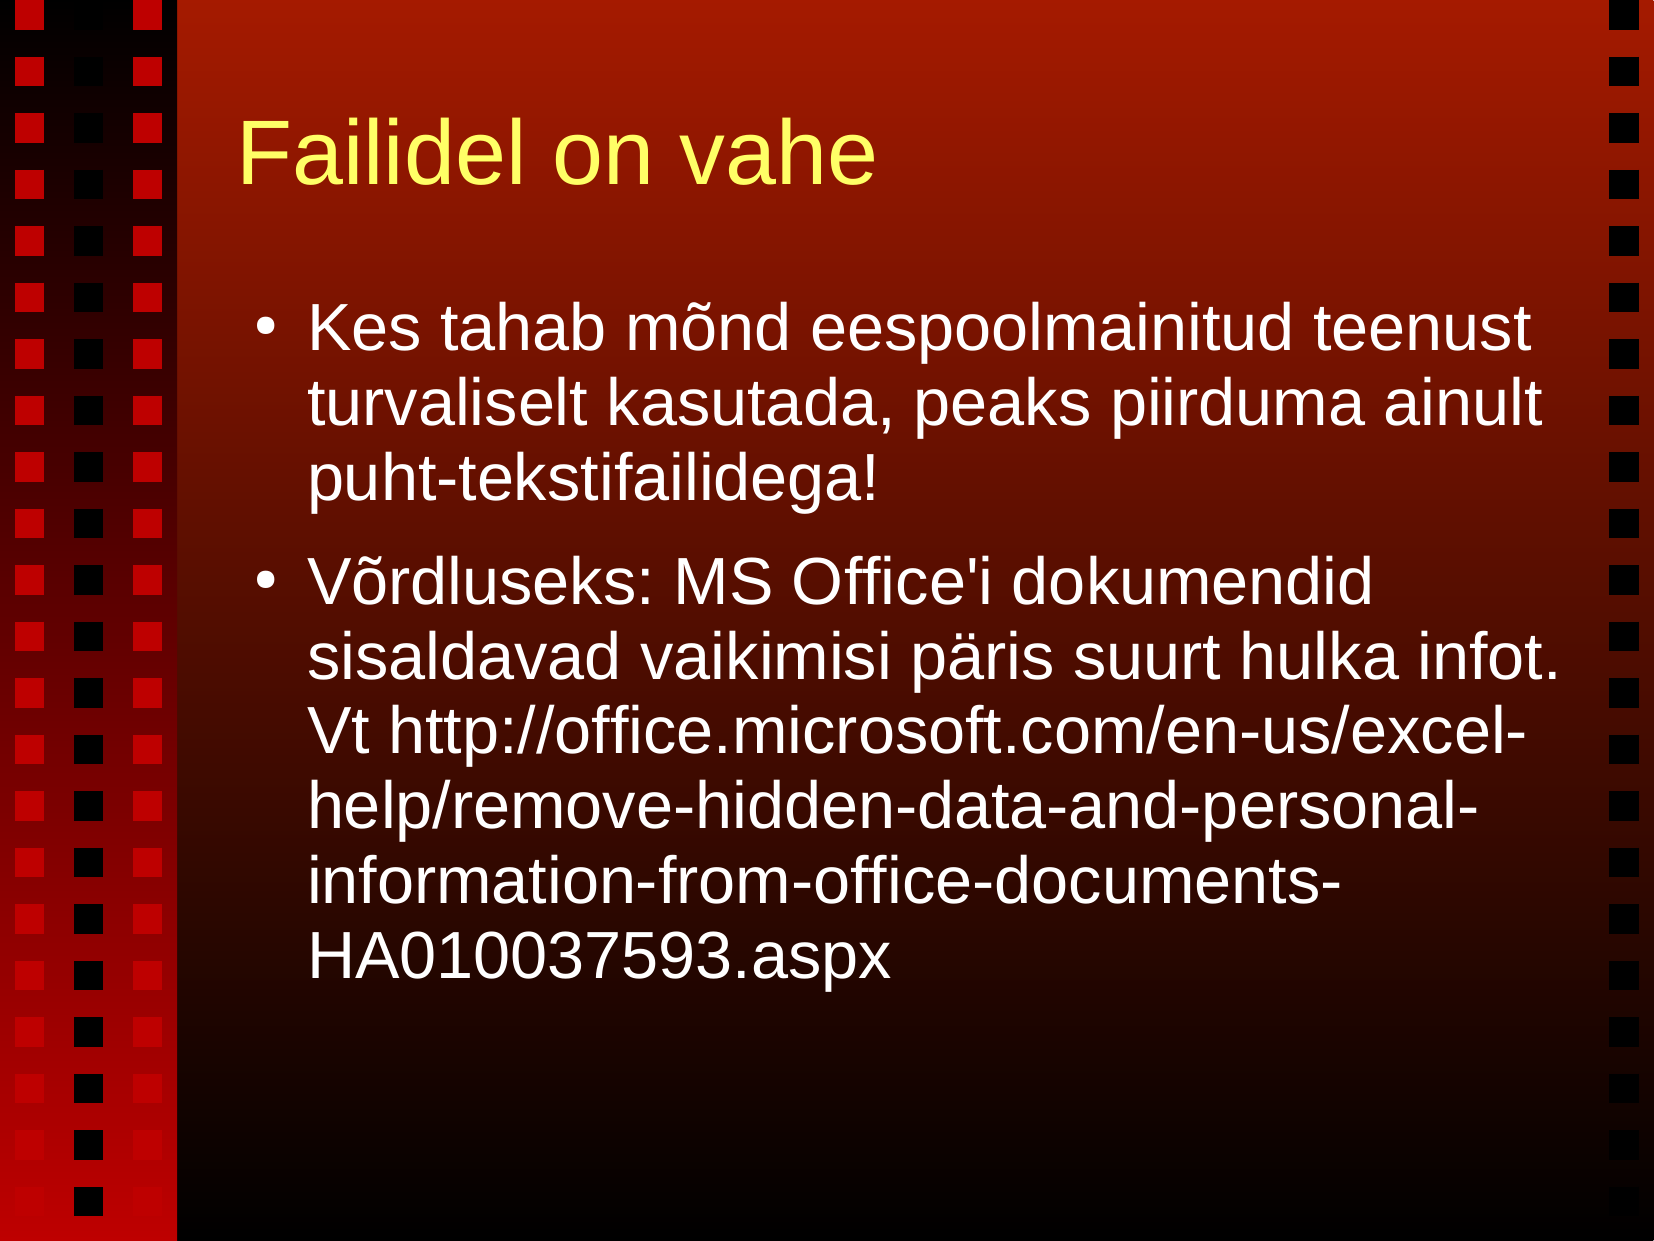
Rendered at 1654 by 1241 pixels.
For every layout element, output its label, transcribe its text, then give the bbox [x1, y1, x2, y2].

title Failidel on vahe [236, 49, 1571, 257]
list Kes tahab mõnd eespoolmainitud teenust turvaliselt kasutada, peaks piirduma ainult puht-tekstifailidega! Võrdluseks: MS Office'i dokumendid sisaldavad vaikimisi päris suurt hulka infot. Vt http://office.microsoft.com/en-us/excel-help/remove-hidden-data-and-personal-information-from-office-documents-HA010037593.aspx [236, 290, 1571, 1109]
